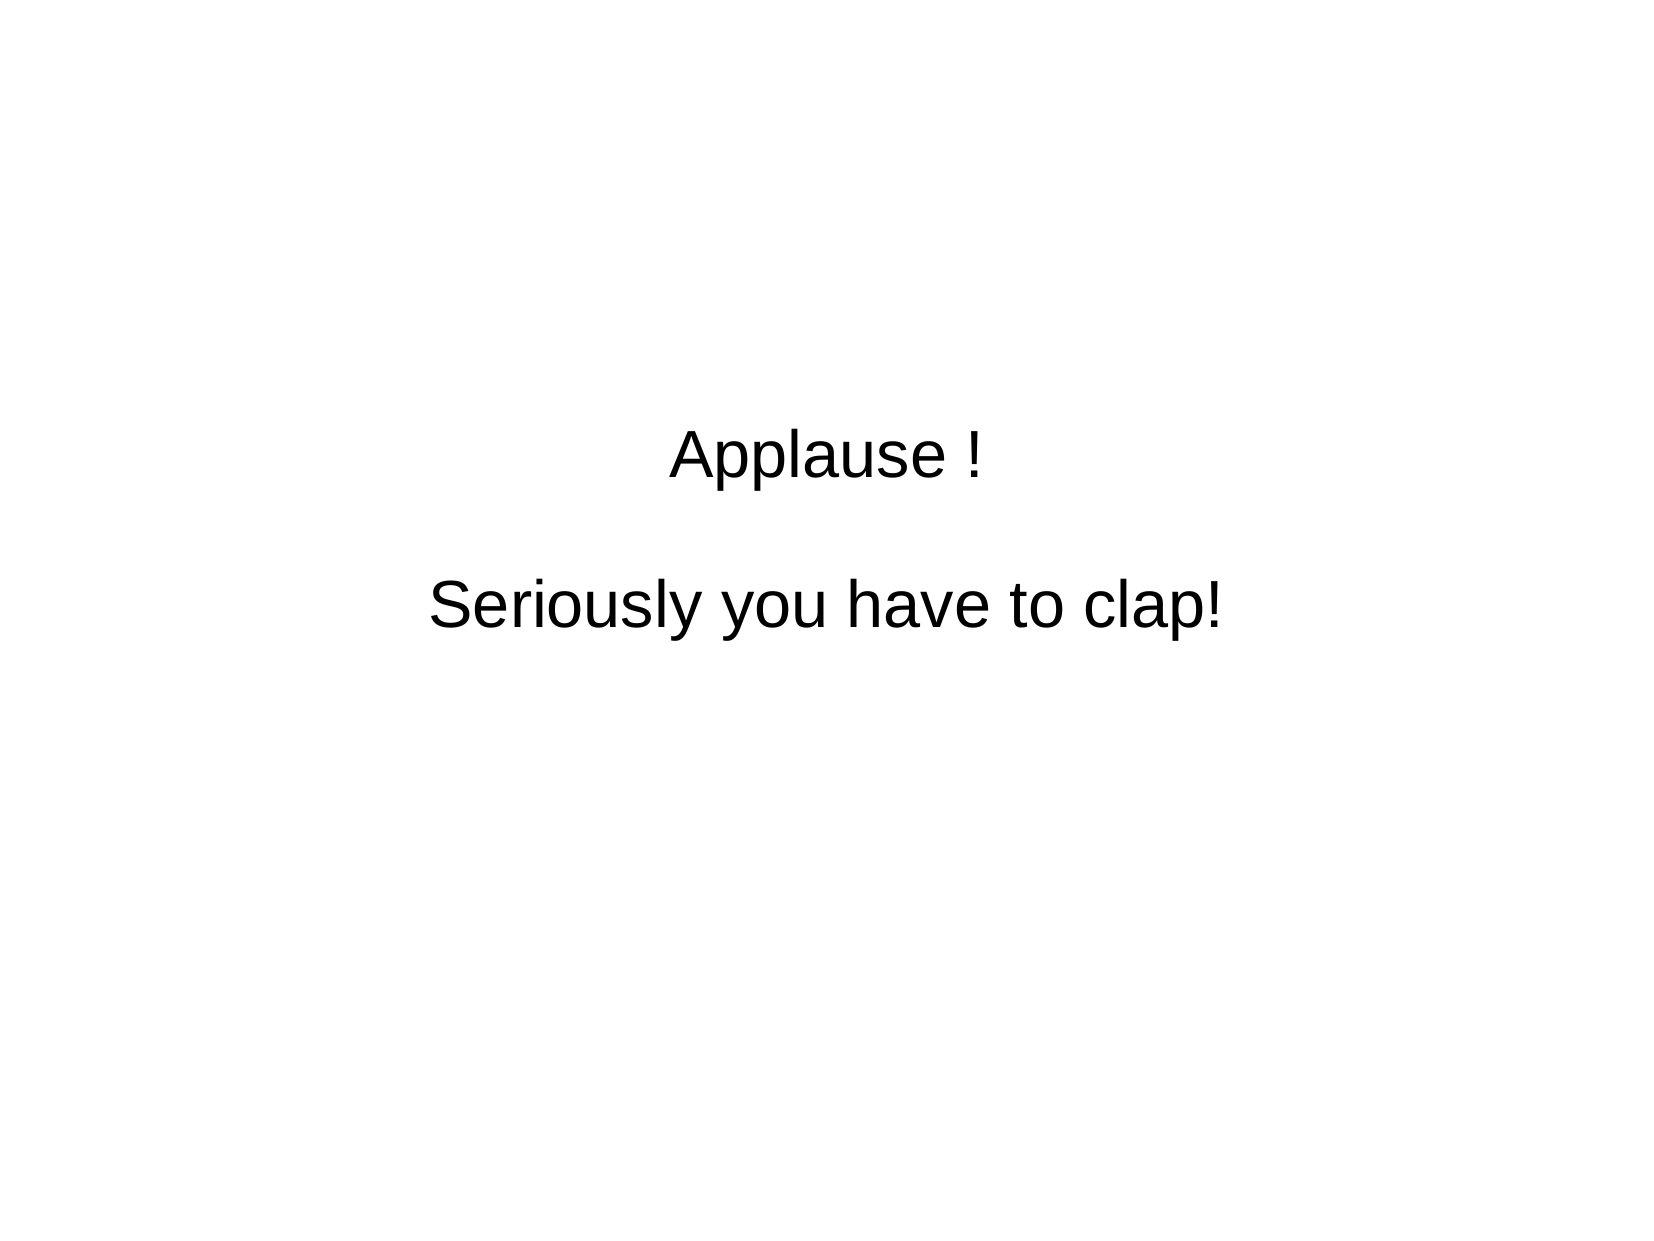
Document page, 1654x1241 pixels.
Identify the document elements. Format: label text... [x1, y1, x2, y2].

subtitle Applause ! Seriously you have to clap! [82, 49, 1571, 1010]
